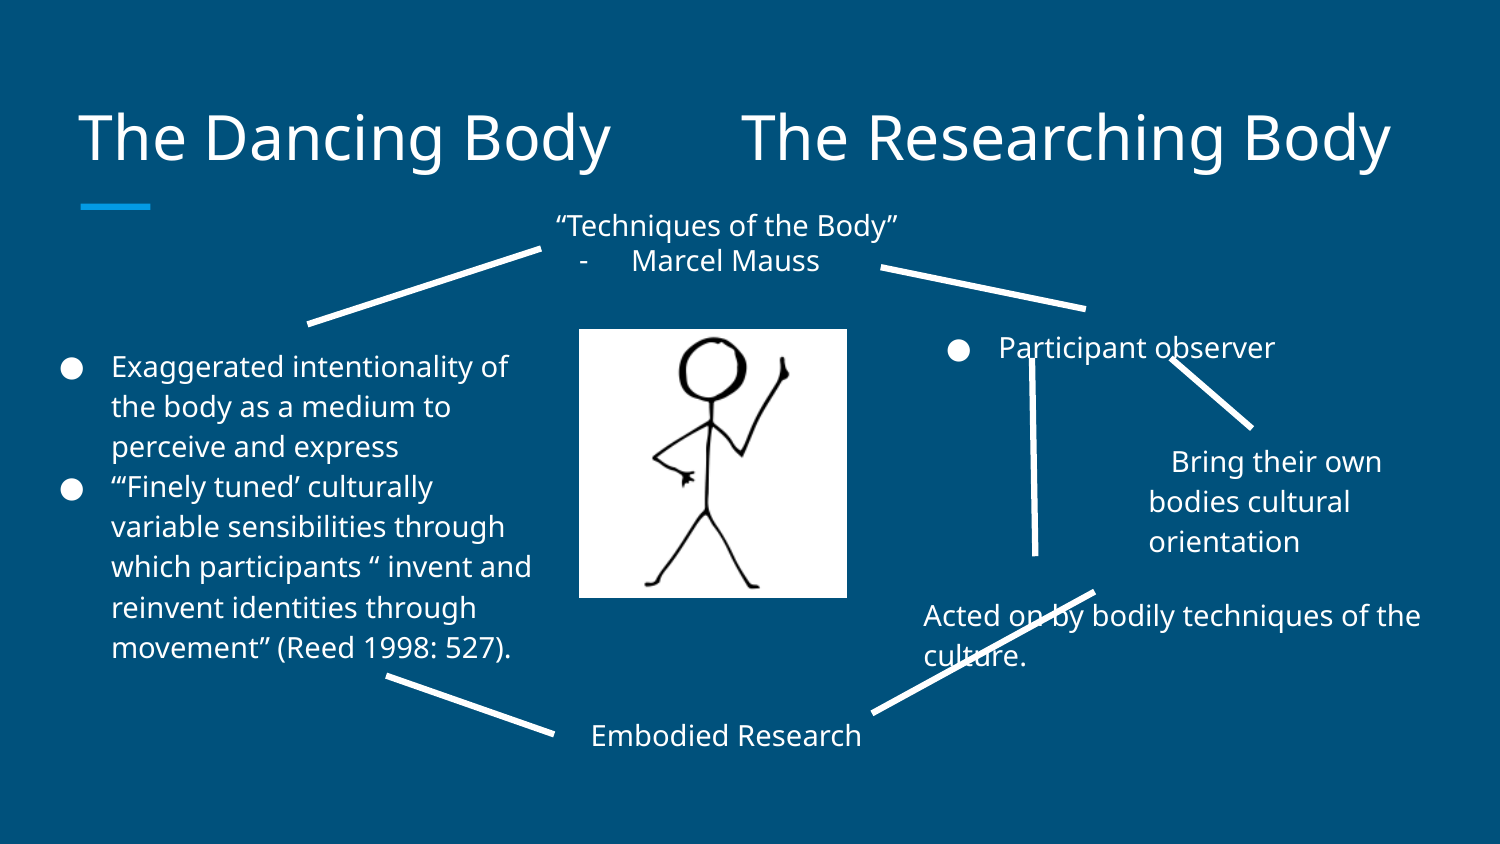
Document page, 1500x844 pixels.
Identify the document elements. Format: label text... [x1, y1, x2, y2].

list Participant observer Bring their own bodies cultural orientation Acted on by bodily techniques of the culture. [908, 309, 1485, 676]
text_box Embodied Research [575, 702, 882, 829]
list Exaggerated intentionality of the body as a medium to perceive and express “‘Finely tuned’ culturally variable sensibilities through which participants “ invent and reinvent identities through movement” (Reed 1998: 527). [21, 327, 555, 673]
picture [580, 330, 846, 597]
text_box “Techniques of the Body” Marcel Mauss [541, 192, 917, 305]
title The Dancing Body The Researching Body [63, 75, 1437, 188]
